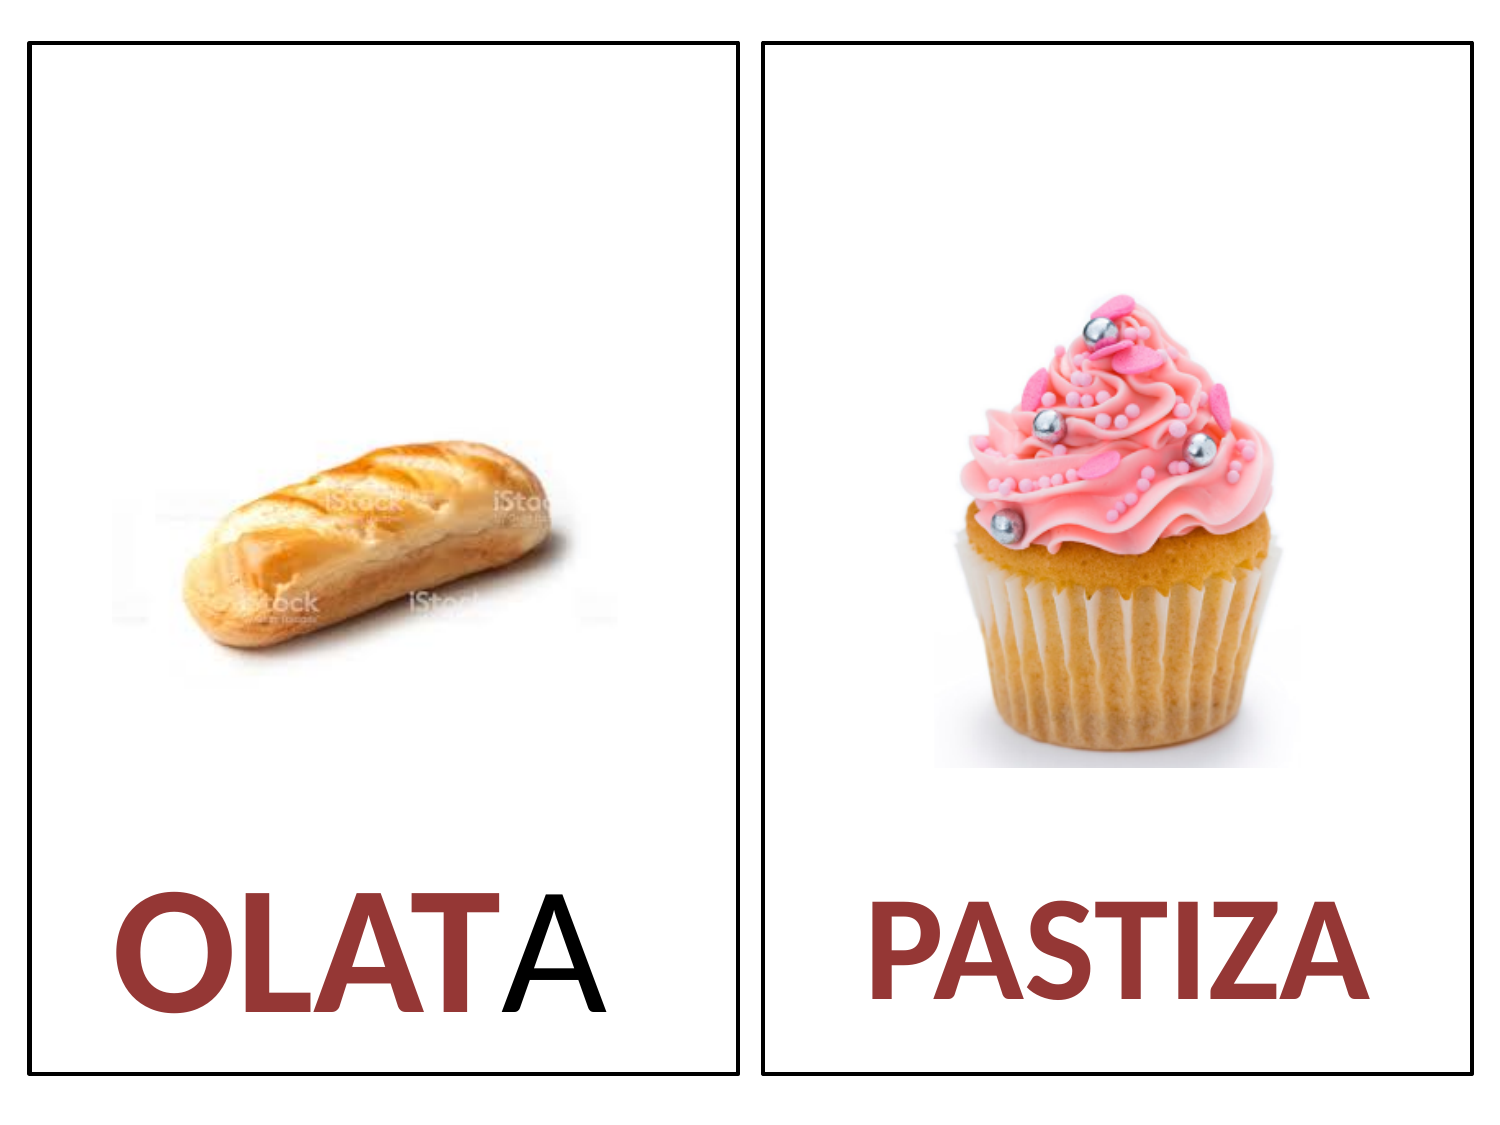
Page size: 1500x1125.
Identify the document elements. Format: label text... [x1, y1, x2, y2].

text_box OLATA [97, 822, 623, 1058]
picture [934, 267, 1301, 768]
picture [112, 427, 618, 689]
text_box PASTIZA [849, 842, 1386, 1038]
